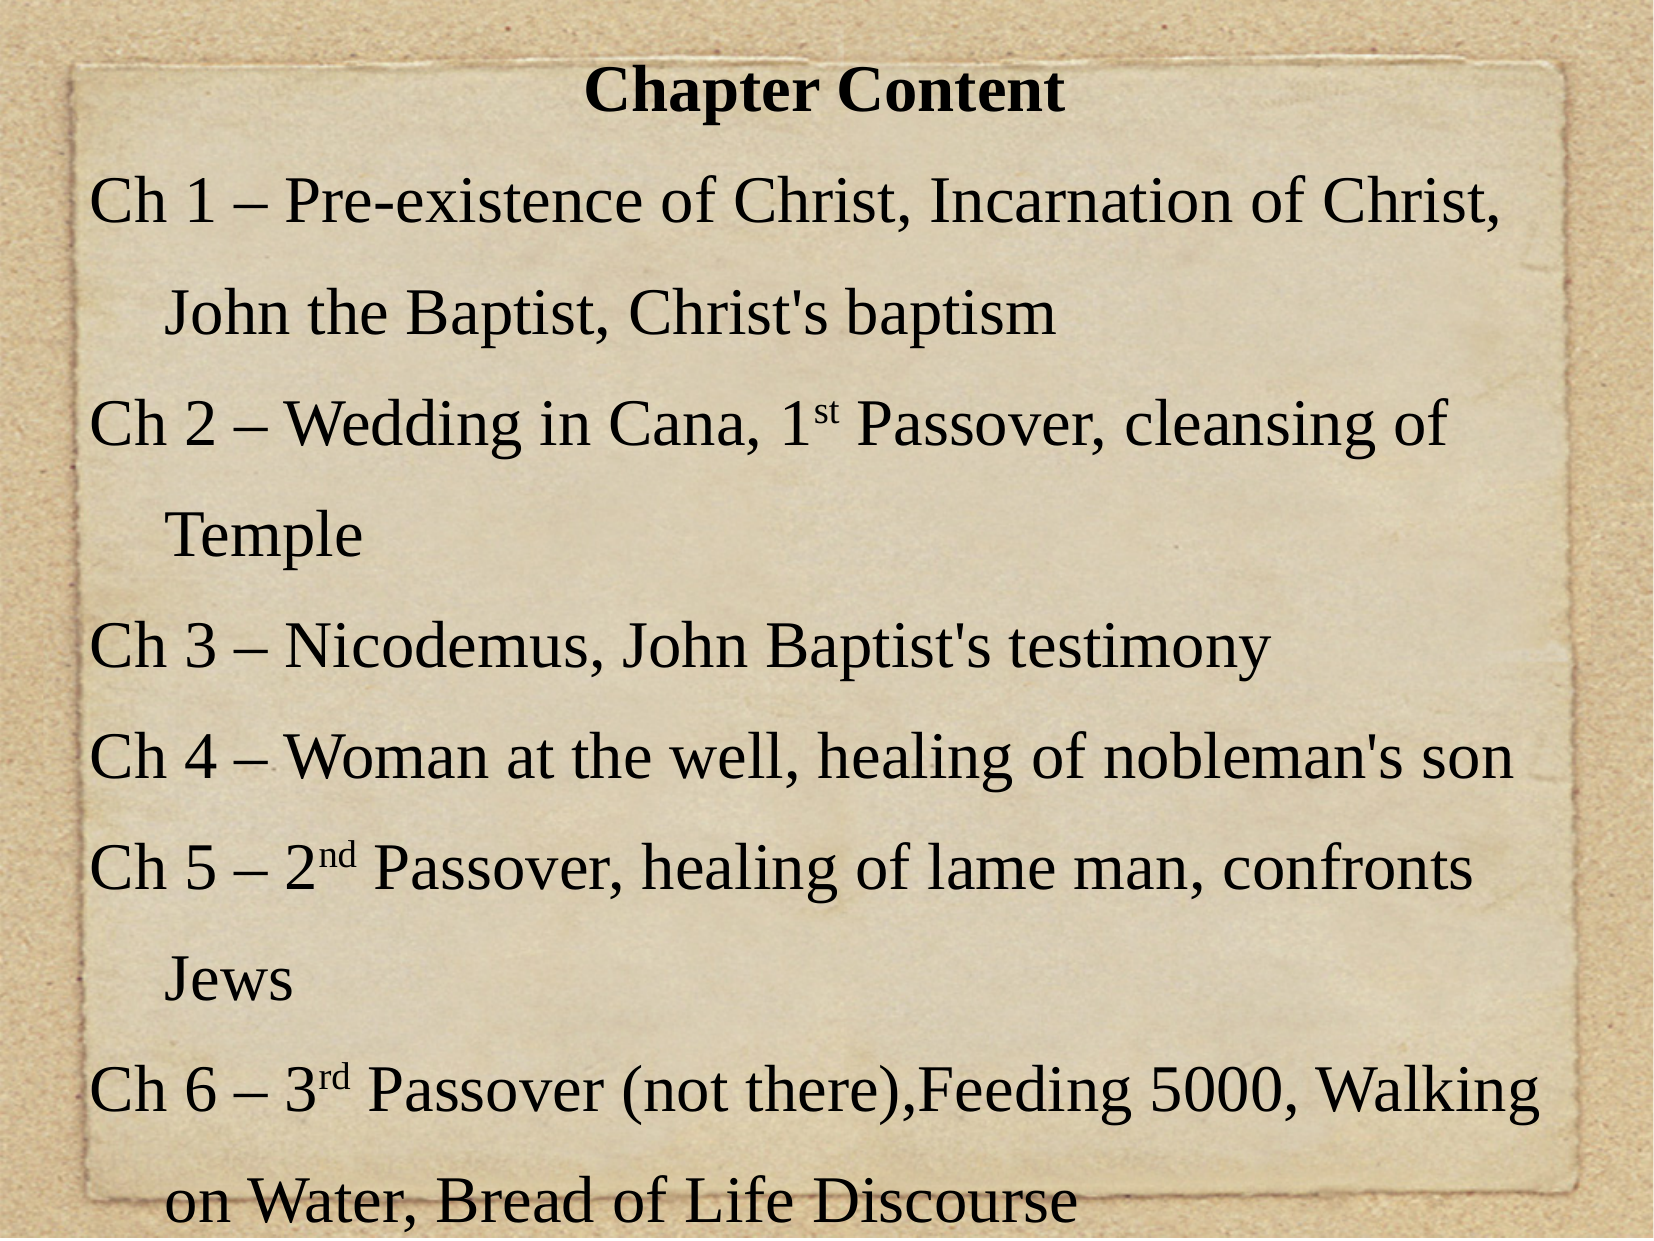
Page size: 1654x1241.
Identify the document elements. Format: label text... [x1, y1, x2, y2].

text_box Chapter Content Ch 1 – Pre-existence of Christ, Incarnation of Christ, John the Baptist, Christ's baptism Ch 2 – Wedding in Cana, 1st Passover, cleansing of Temple Ch 3 – Nicodemus, John Baptist's testimony Ch 4 – Woman at the well, healing of nobleman's son Ch 5 – 2nd Passover, healing of lame man, confronts Jews Ch 6 – 3rd Passover (not there),Feeding 5000, Walking on Water, Bread of Life Discourse [75, 7, 1576, 1221]
picture [0, 0, 1654, 1238]
